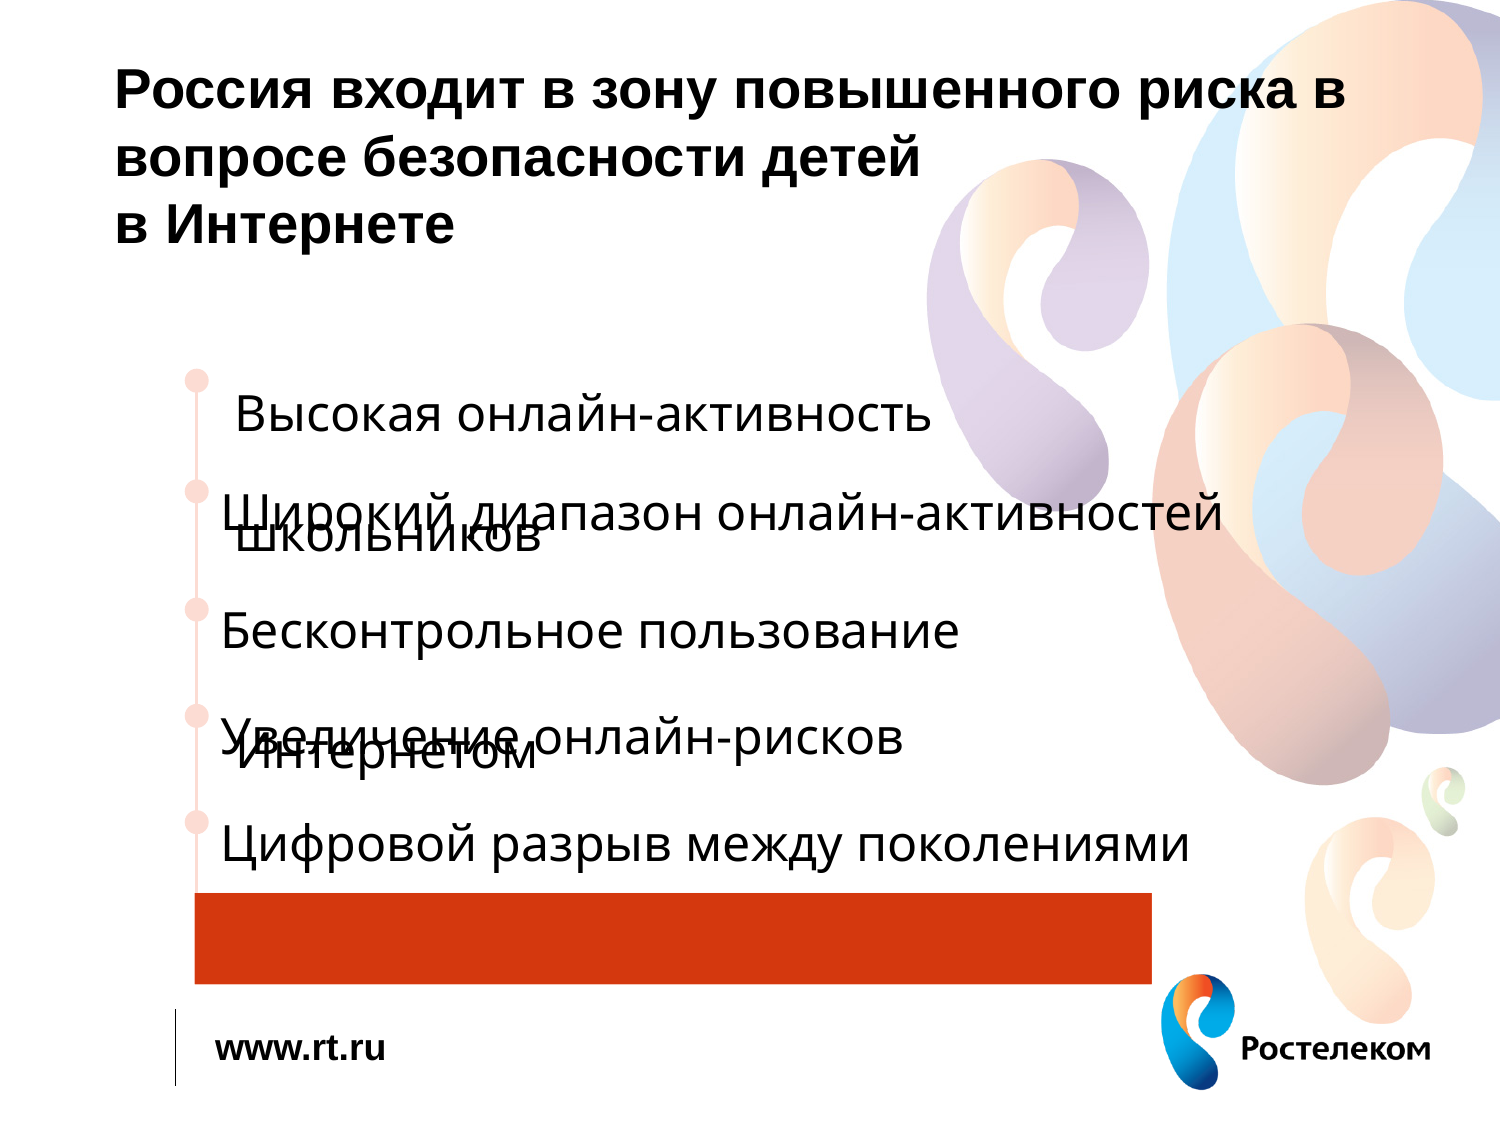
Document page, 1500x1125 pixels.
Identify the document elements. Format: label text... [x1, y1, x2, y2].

text_box Цифровой разрыв между поколениями [220, 751, 1260, 881]
text_box [184, 810, 209, 835]
text_box [184, 479, 209, 504]
text_box [184, 368, 209, 393]
list Высокая онлайн-активность школьников [220, 314, 1260, 420]
text_box [194, 892, 1152, 985]
text_box Широкий диапазон онлайн-активностей [220, 420, 1260, 538]
title Россия входит в зону повышенного риска в вопросе безопасности детей в Интернете [100, 45, 1425, 185]
text_box Бесконтрольное пользование Интернетом [220, 538, 1260, 644]
text_box [184, 703, 209, 728]
text_box Увеличение онлайн-рисков [220, 644, 1260, 751]
text_box [184, 597, 209, 622]
picture [926, 0, 1500, 1125]
